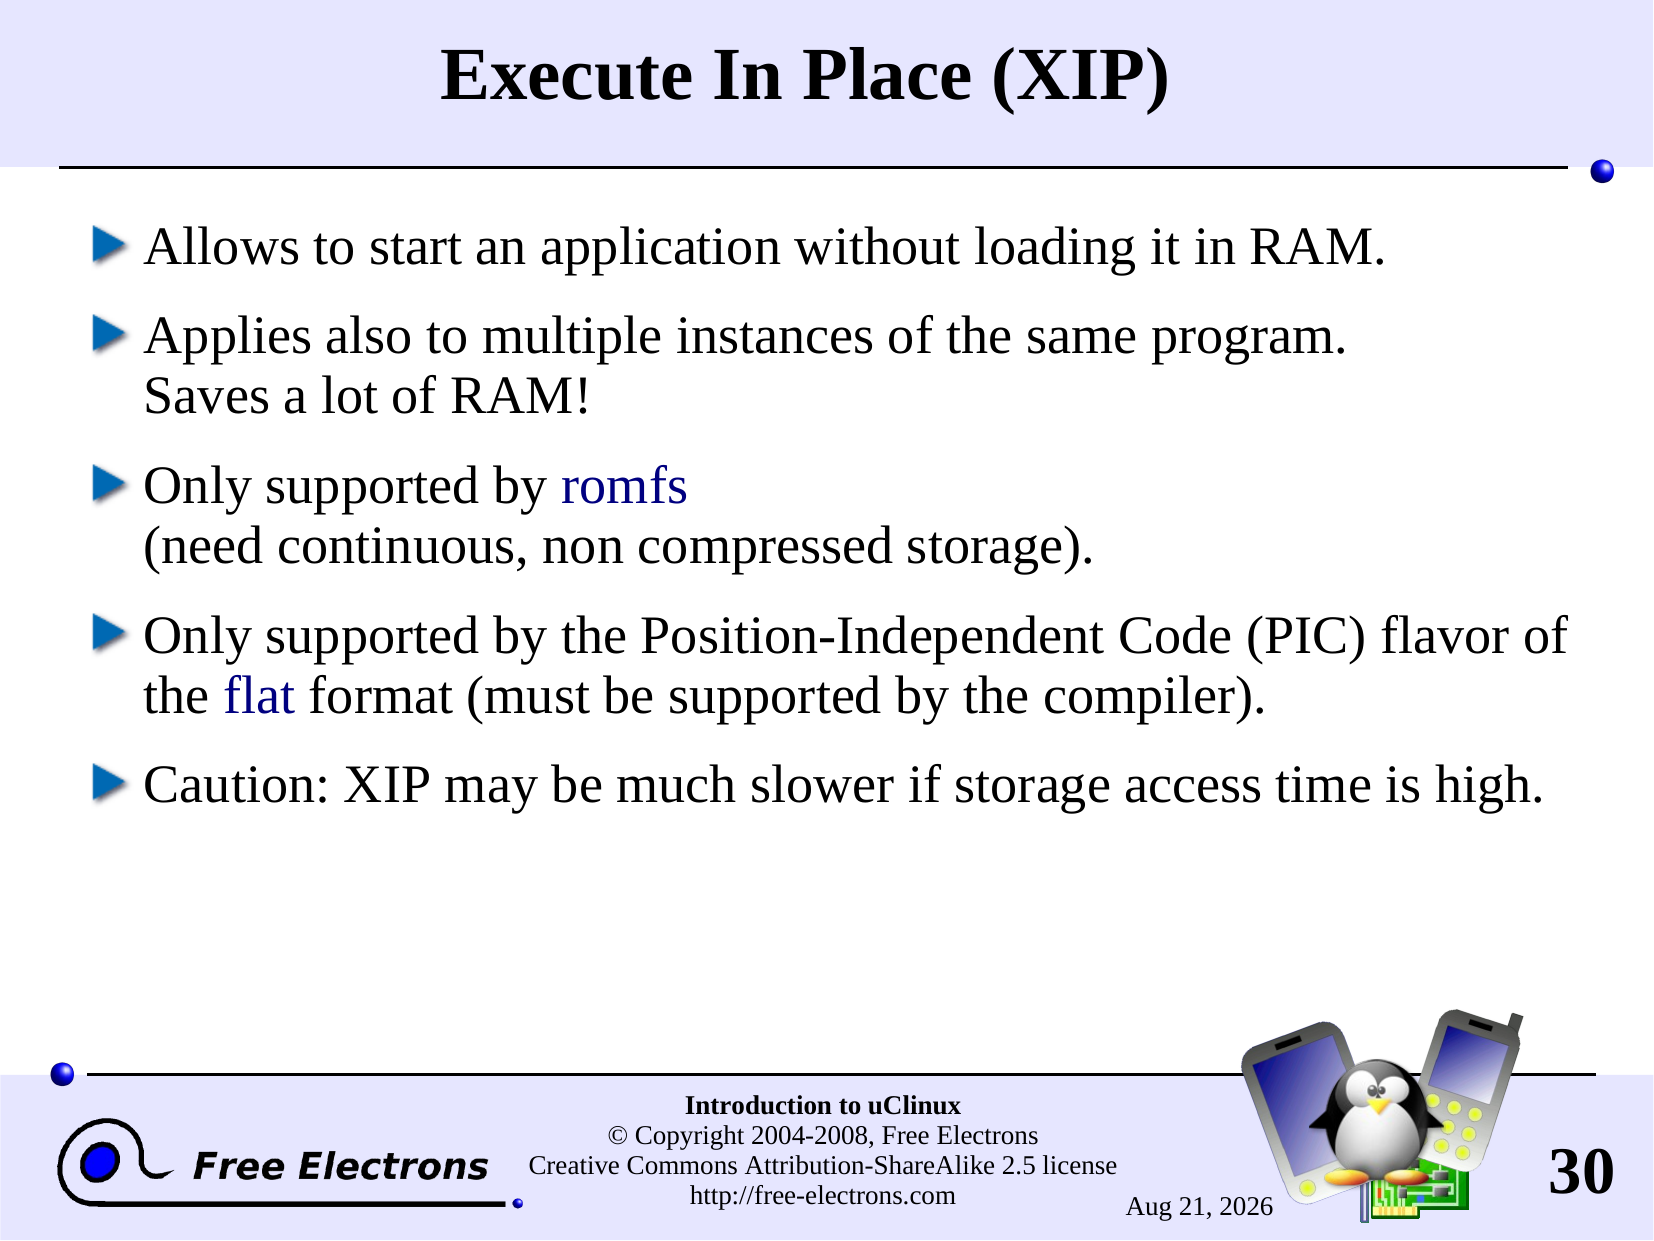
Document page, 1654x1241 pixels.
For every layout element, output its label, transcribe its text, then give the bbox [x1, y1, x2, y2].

title Execute In Place (XIP) [60, 25, 1551, 124]
picture [1231, 1066, 1521, 1241]
picture [50, 1107, 527, 1216]
list Allows to start an application without loading it in RAM. Applies also to multiple instances of the same program. Saves a lot of RAM! Only supported by romfs (need continuous, non compressed storage). Only supported by the Position-Independent Code (PIC) flavor of the flat format (must be supported by the compiler). Caution: XIP may be much slower if storage access time is high. [72, 216, 1574, 1066]
